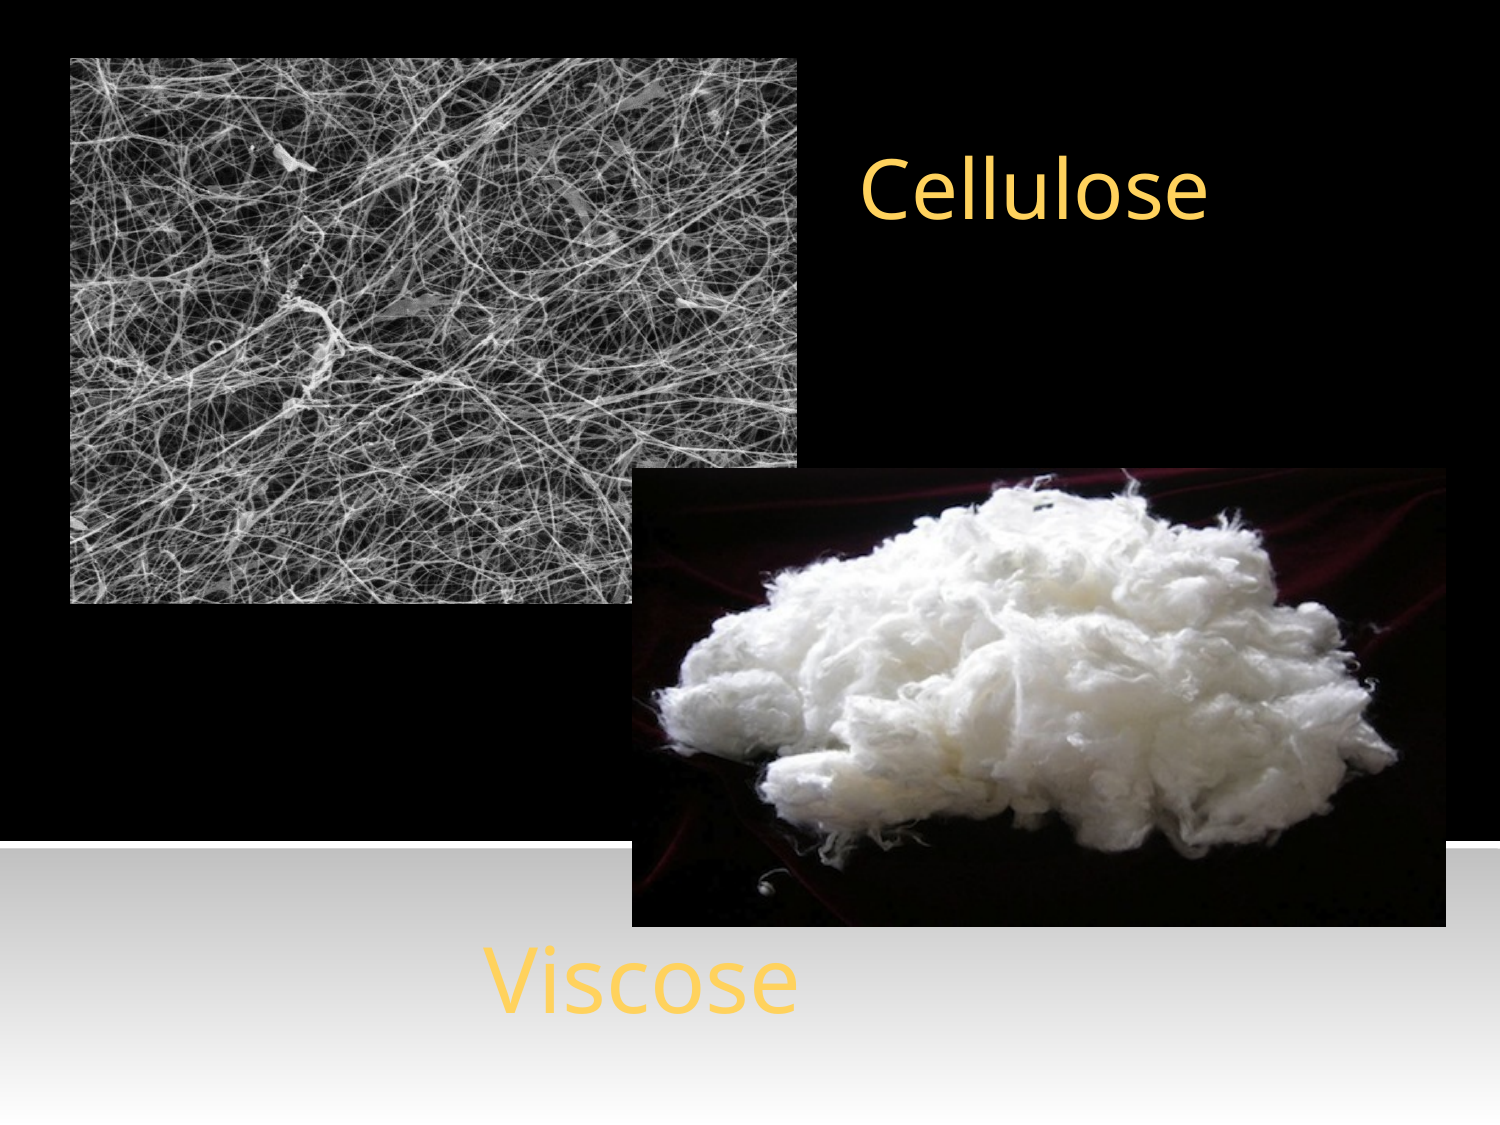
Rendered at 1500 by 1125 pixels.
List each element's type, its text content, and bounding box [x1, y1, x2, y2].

text_box Viscose [468, 913, 821, 1039]
picture [70, 58, 1446, 927]
text_box Cellulose [843, 128, 1231, 244]
